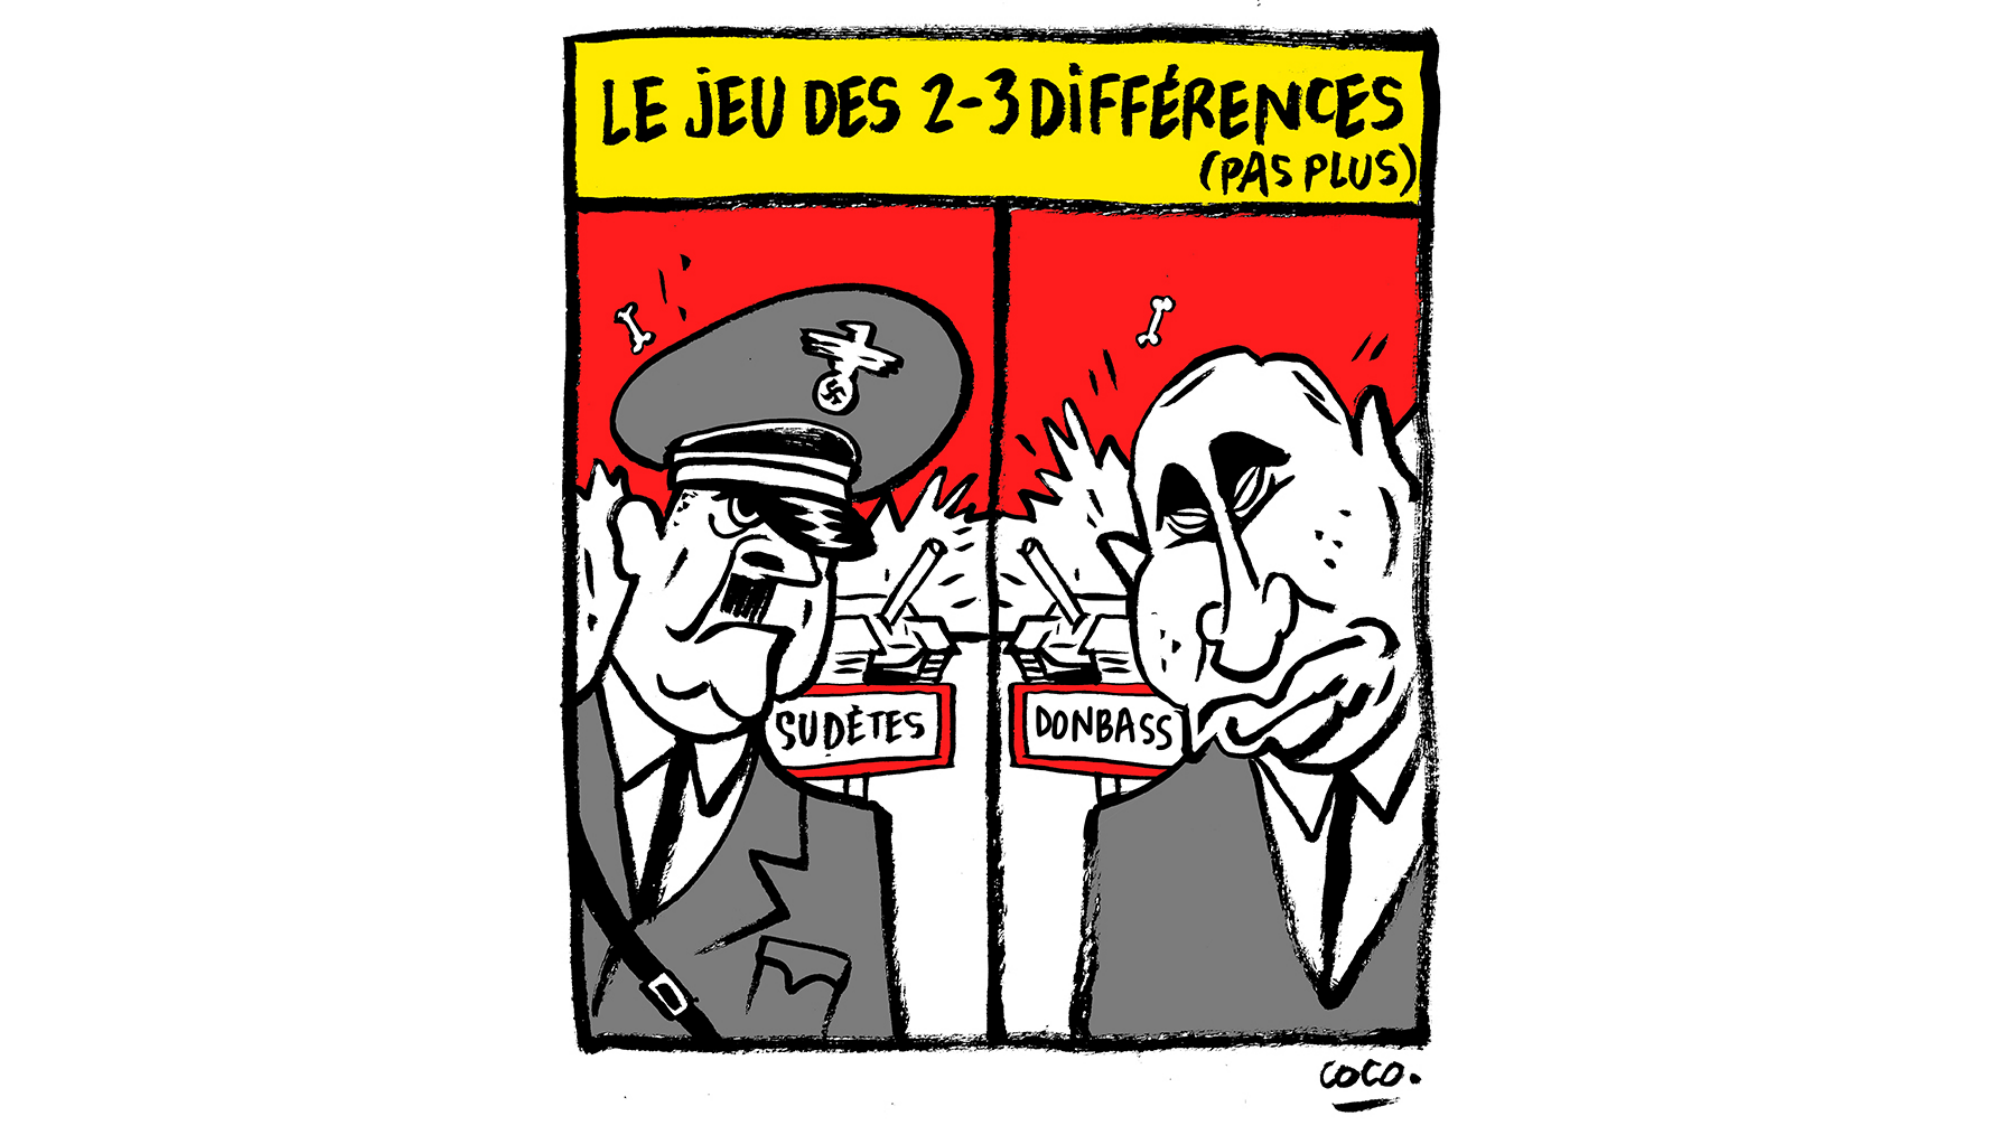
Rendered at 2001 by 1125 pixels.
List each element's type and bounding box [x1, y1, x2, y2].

picture [552, 0, 1448, 1125]
